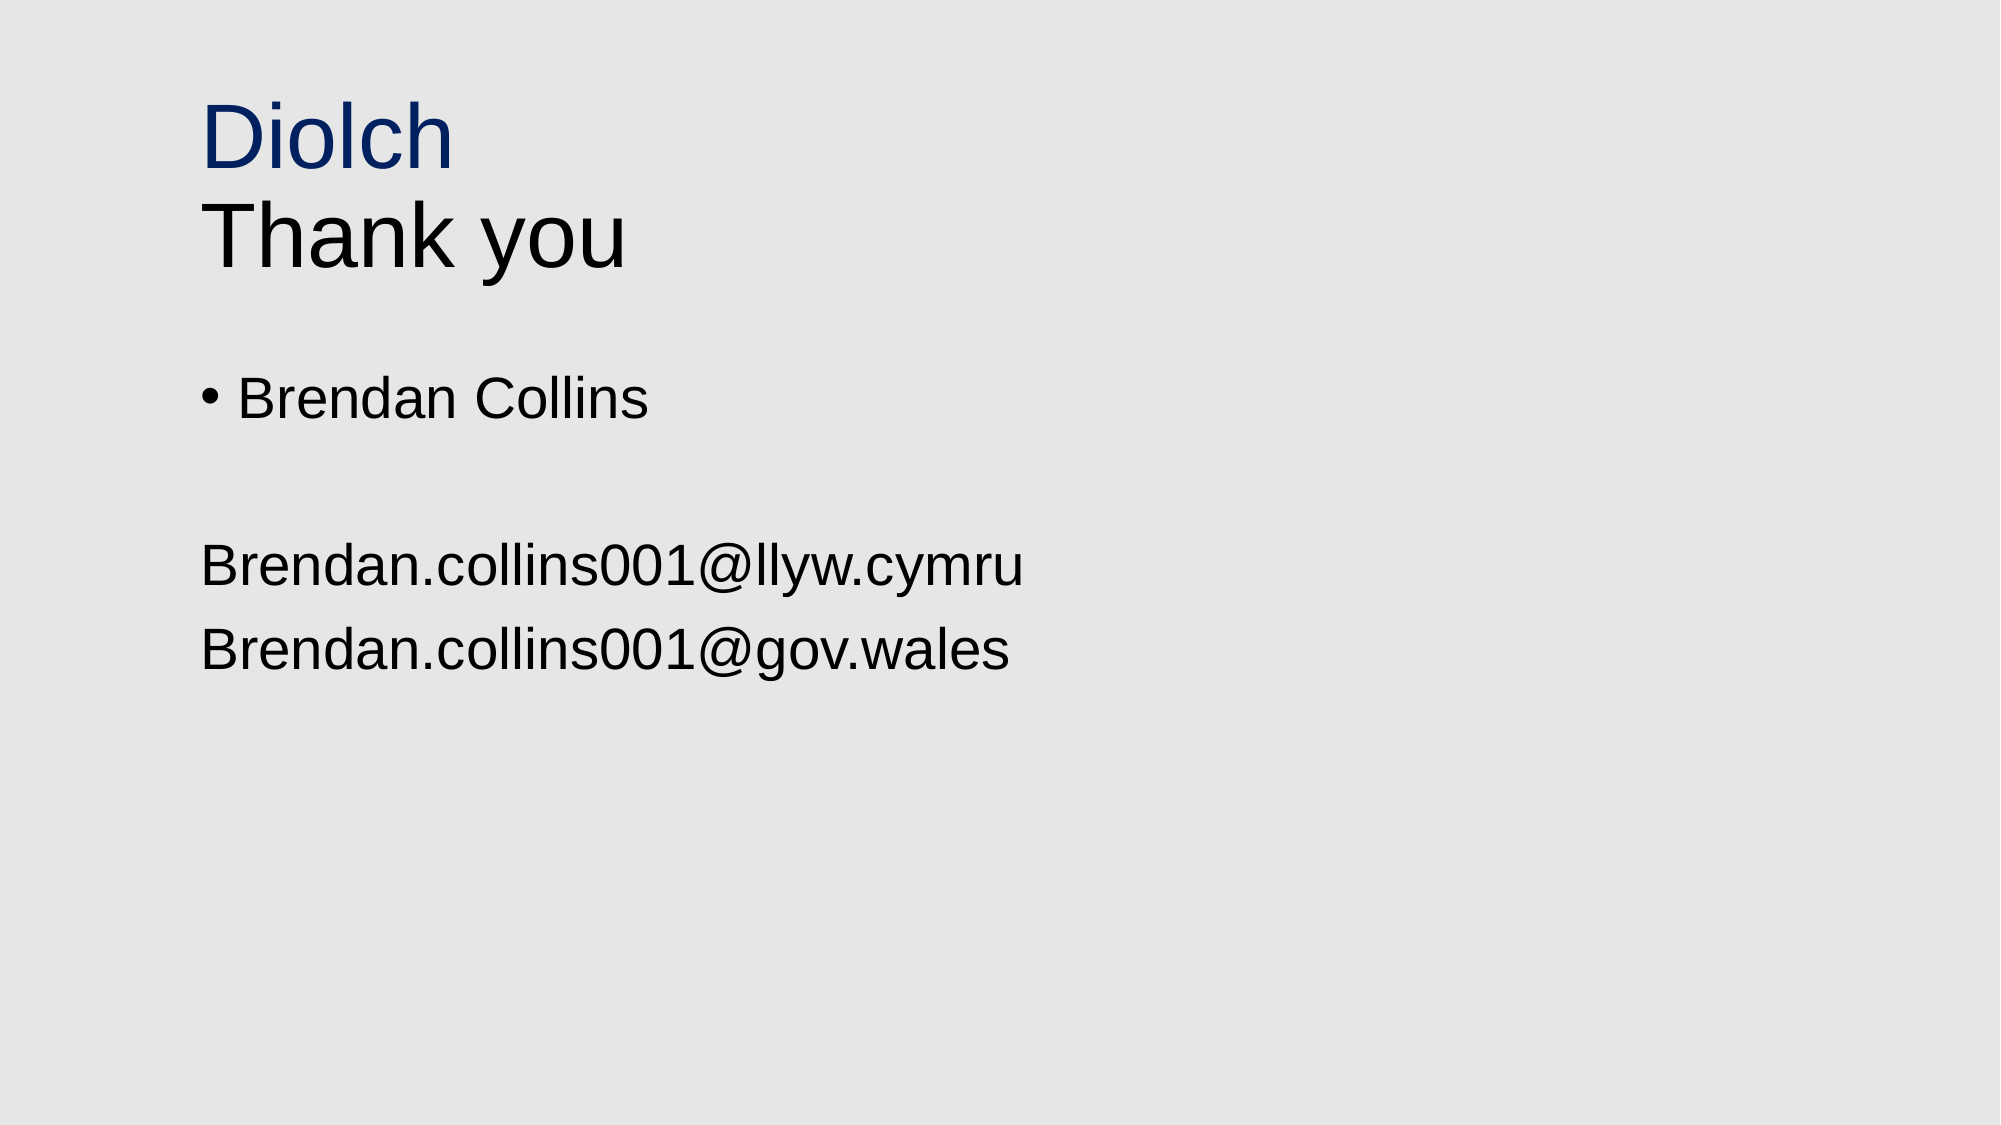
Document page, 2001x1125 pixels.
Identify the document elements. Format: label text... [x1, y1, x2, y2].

list Brendan Collins Brendan.collins001@llyw.cymru Brendan.collins001@gov.wales [185, 360, 1237, 842]
text_box Diolch Thank you [185, 79, 948, 297]
